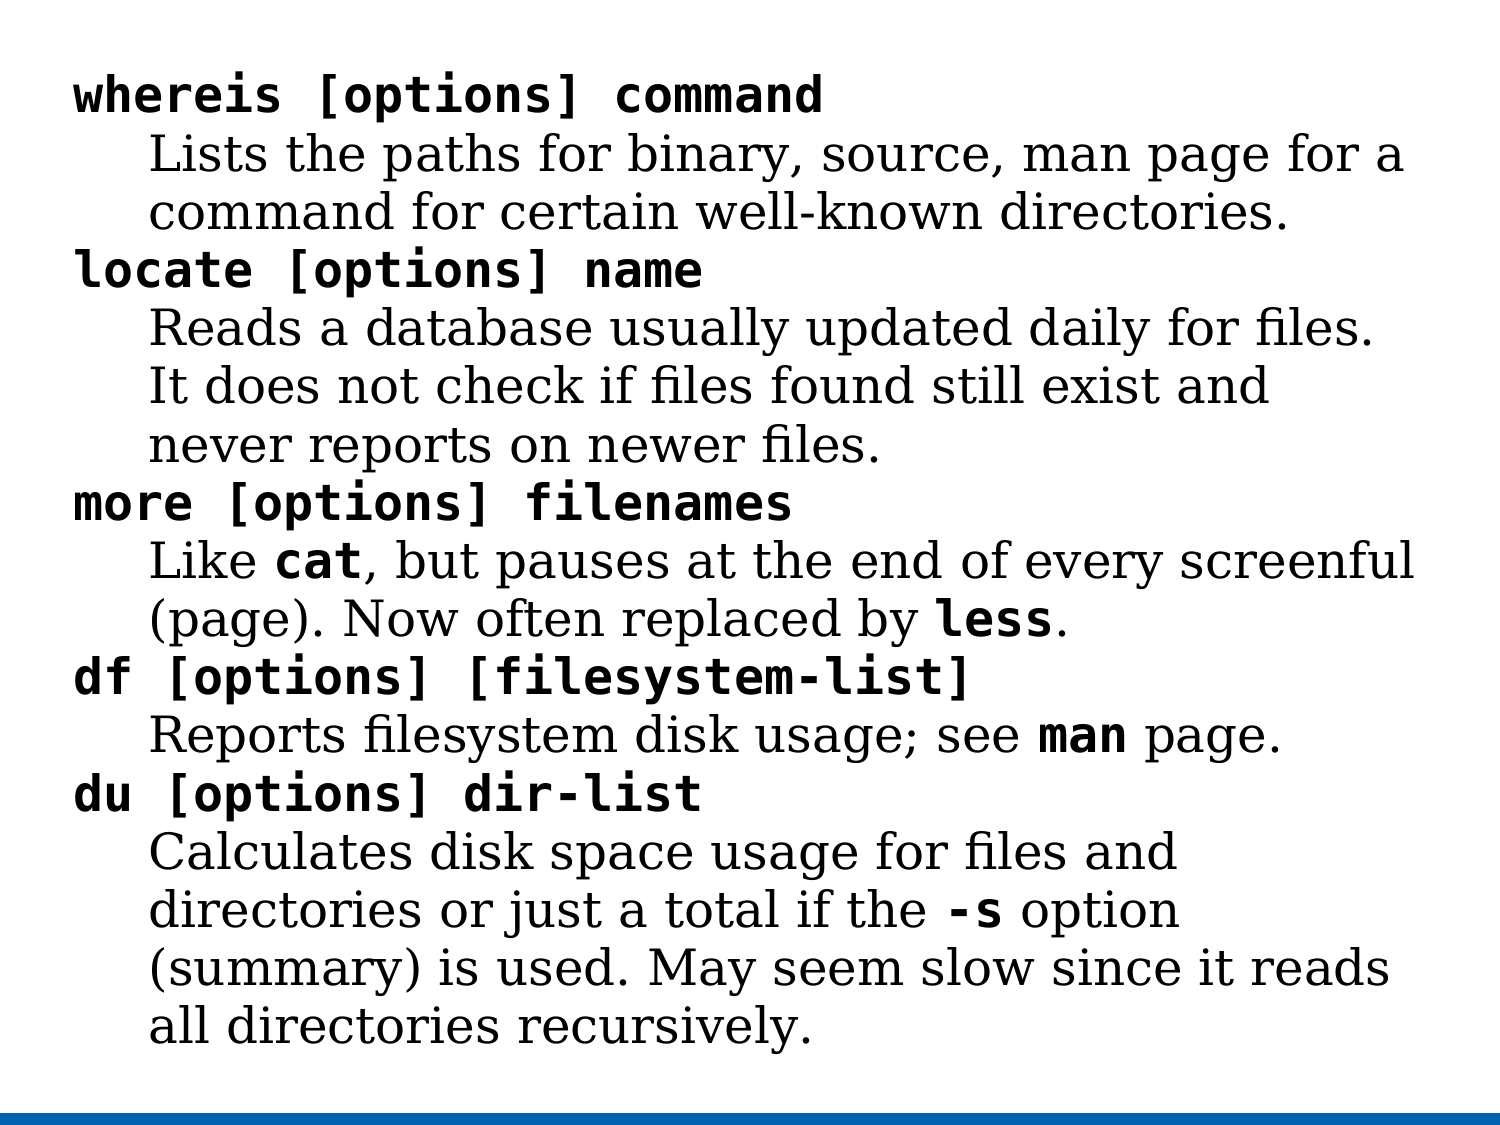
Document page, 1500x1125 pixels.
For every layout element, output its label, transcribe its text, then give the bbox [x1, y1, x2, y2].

text_box whereis [options] command Lists the paths for binary, source, man page for a command for certain well-known directories. locate [options] name Reads a database usually updated daily for files. It does not check if files found still exist and never reports on newer files. more [options] filenames Like cat, but pauses at the end of every screenful (page). Now often replaced by less. df [options] [filesystem-list] Reports filesystem disk usage; see man page. du [options] dir-list Calculates disk space usage for files and directories or just a total if the -s option (summary) is used. May seem slow since it reads all directories recursively. [59, 59, 1447, 1063]
